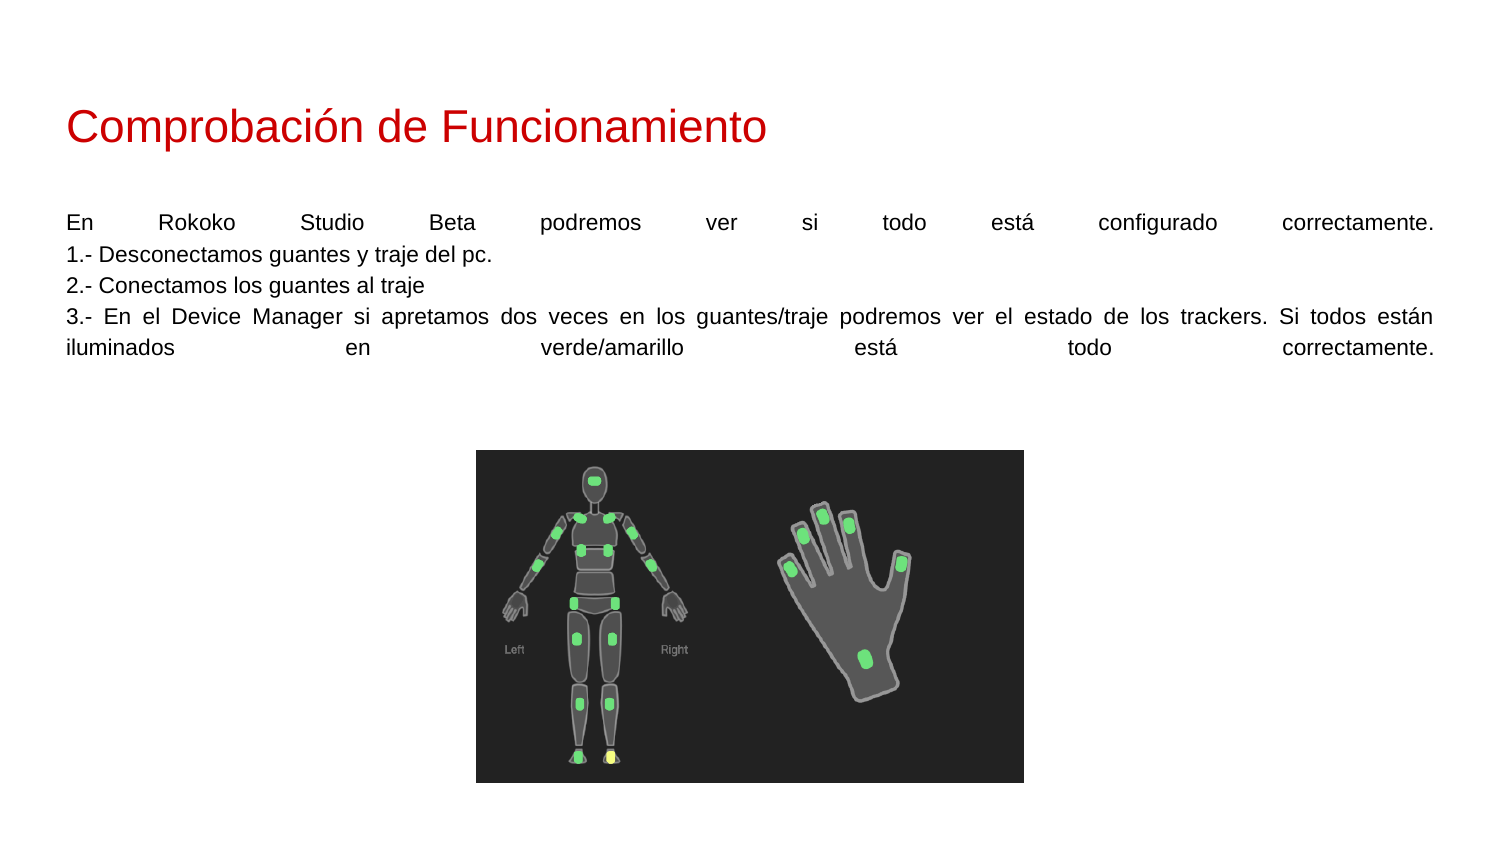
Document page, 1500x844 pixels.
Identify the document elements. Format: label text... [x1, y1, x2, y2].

title Comprobación de Funcionamiento [51, 72, 1449, 167]
list En Rokoko Studio Beta podremos ver si todo está configurado correctamente. 1.- Desconectamos guantes y traje del pc. 2.- Conectamos los guantes al traje 3.- En el Device Manager si apretamos dos veces en los guantes/traje podremos ver el estado de los trackers. Si todos están iluminados en verde/amarillo está todo correctamente. [51, 189, 1449, 429]
picture [476, 450, 1024, 783]
